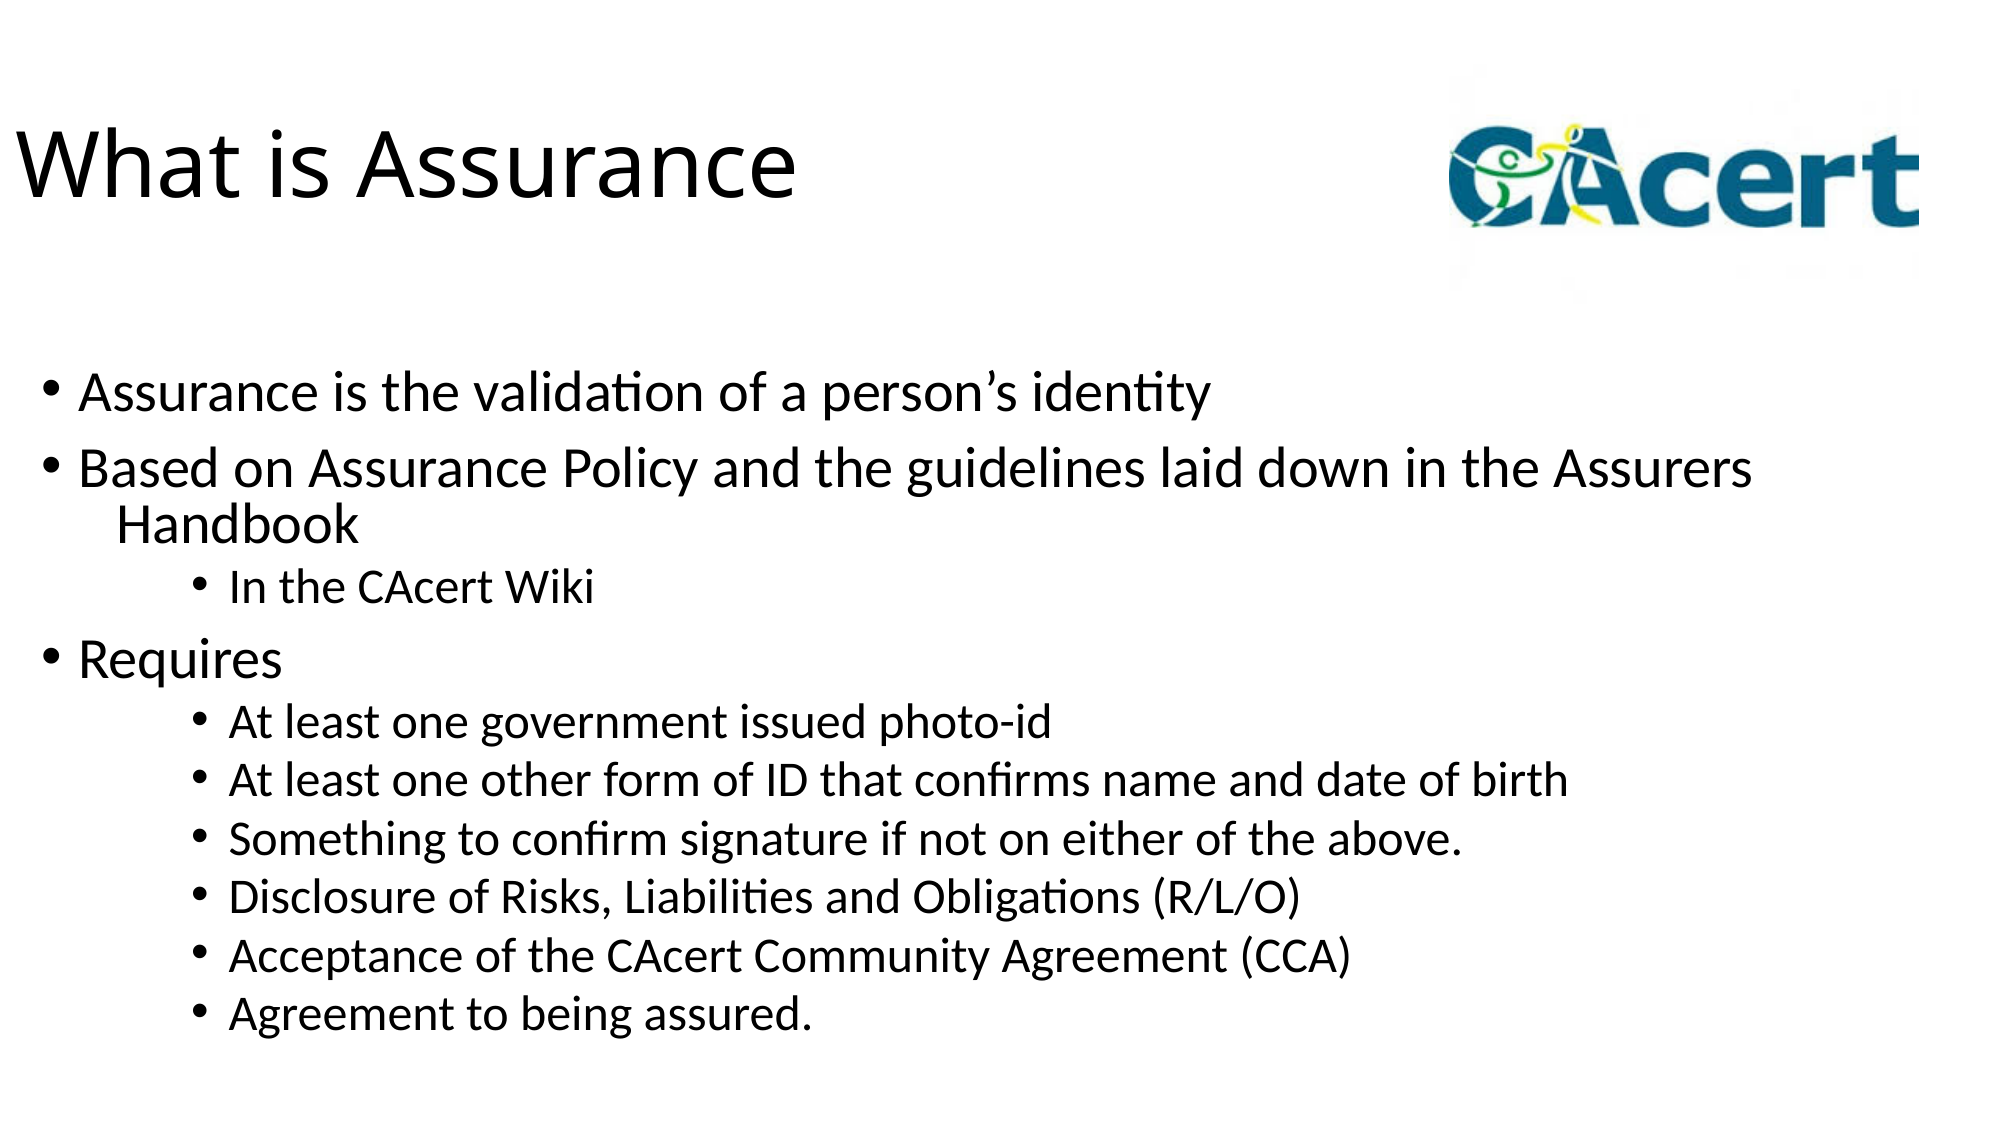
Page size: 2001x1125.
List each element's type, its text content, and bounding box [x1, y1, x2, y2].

title What is Assurance [0, 59, 1726, 277]
list Assurance is the validation of a person’s identity Based on Assurance Policy and the guidelines laid down in the Assurers Handbook In the CAcert Wiki Requires At least one government issued photo-id At least one other form of ID that confirms name and date of birth Something to confirm signature if not on either of the above. Disclosure of Risks, Liabilities and Obligations (R/L/O) Acceptance of the CAcert Community Agreement (CCA) Agreement to being assured. [26, 358, 1929, 1064]
